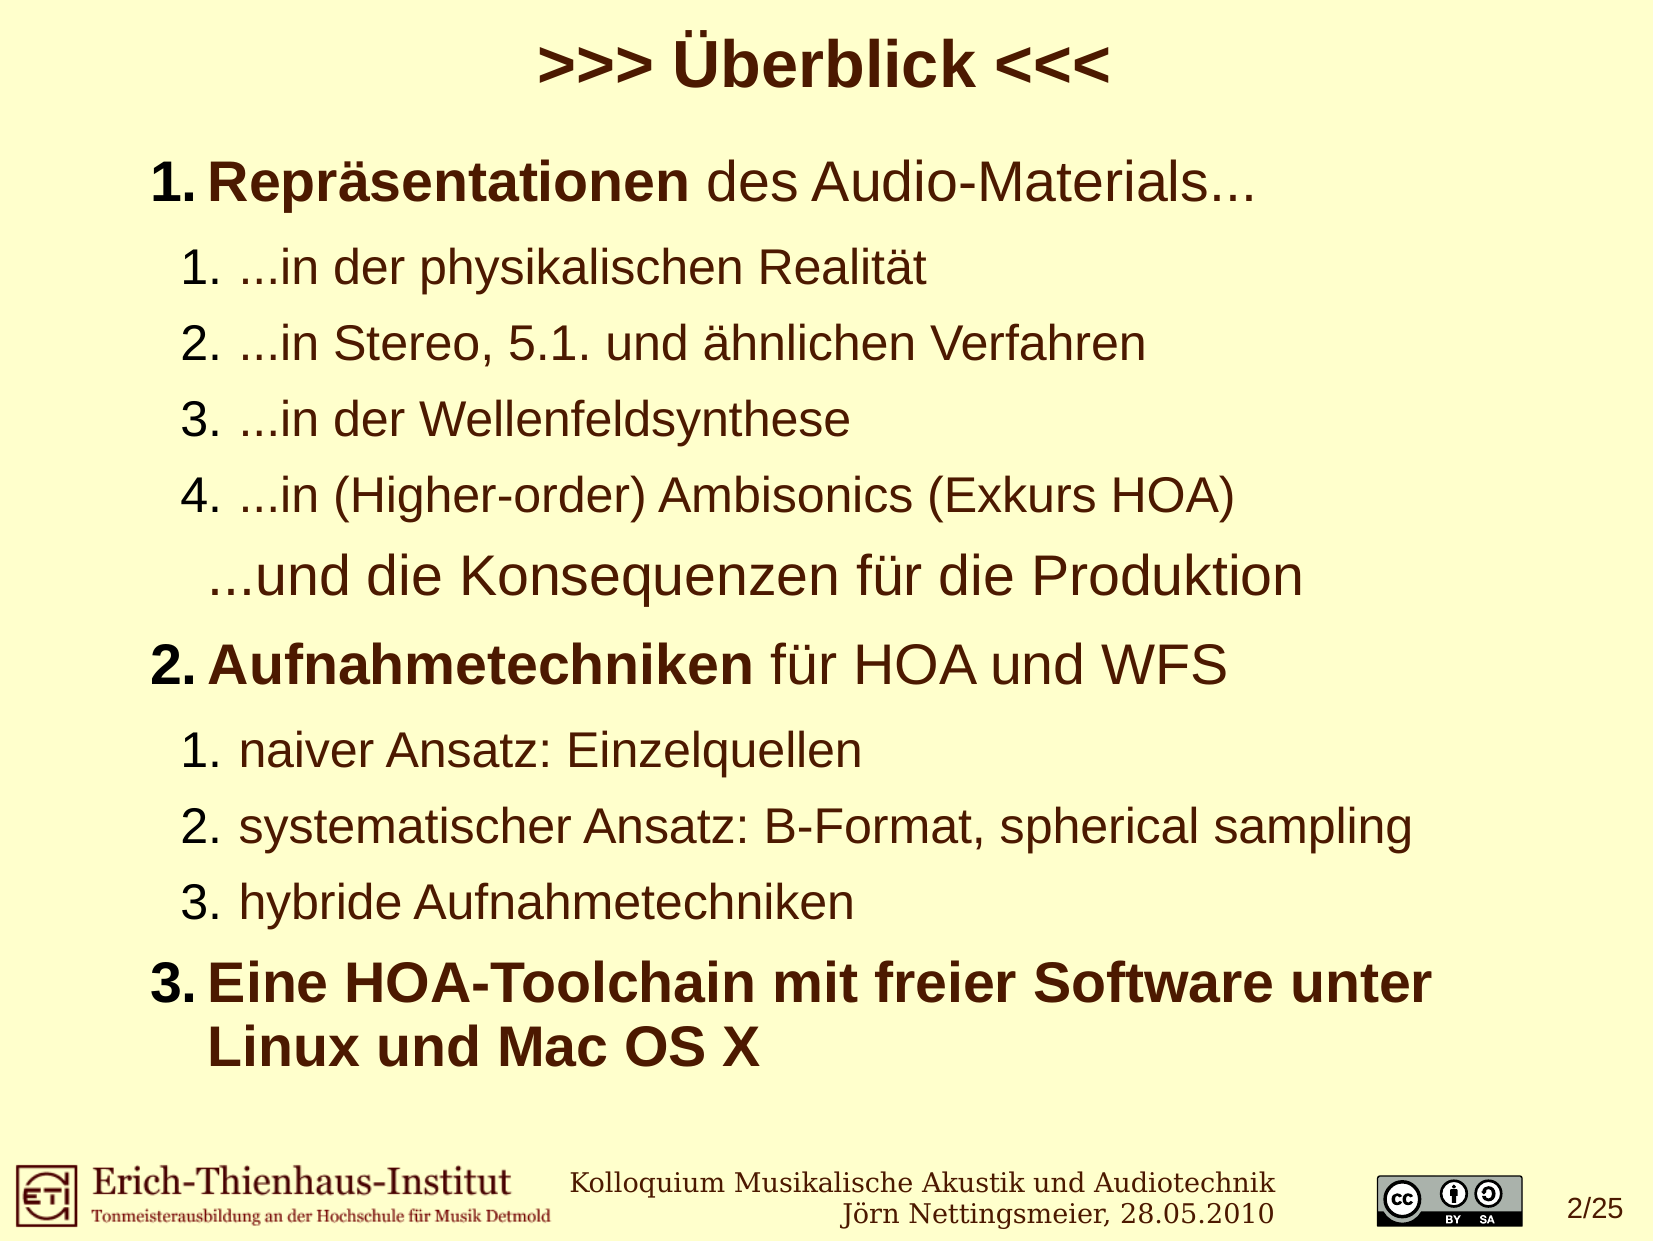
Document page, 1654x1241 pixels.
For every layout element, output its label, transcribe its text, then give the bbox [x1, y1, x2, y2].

title >>> Überblick <<< [37, 0, 1612, 151]
list Repräsentationen des Audio-Materials... ...in der physikalischen Realität ...in Stereo, 5.1. und ähnlichen Verfahren ...in der Wellenfeldsynthese ...in (Higher-order) Ambisonics (Exkurs HOA) ...und die Konsequenzen für die Produktion Aufnahmetechniken für HOA und WFS naiver Ansatz: Einzelquellen systematischer Ansatz: B-Format, spherical sampling hybride Aufnahmetechniken Eine HOA-Toolchain mit freier Software unter Linux und Mac OS X [150, 150, 1576, 1088]
